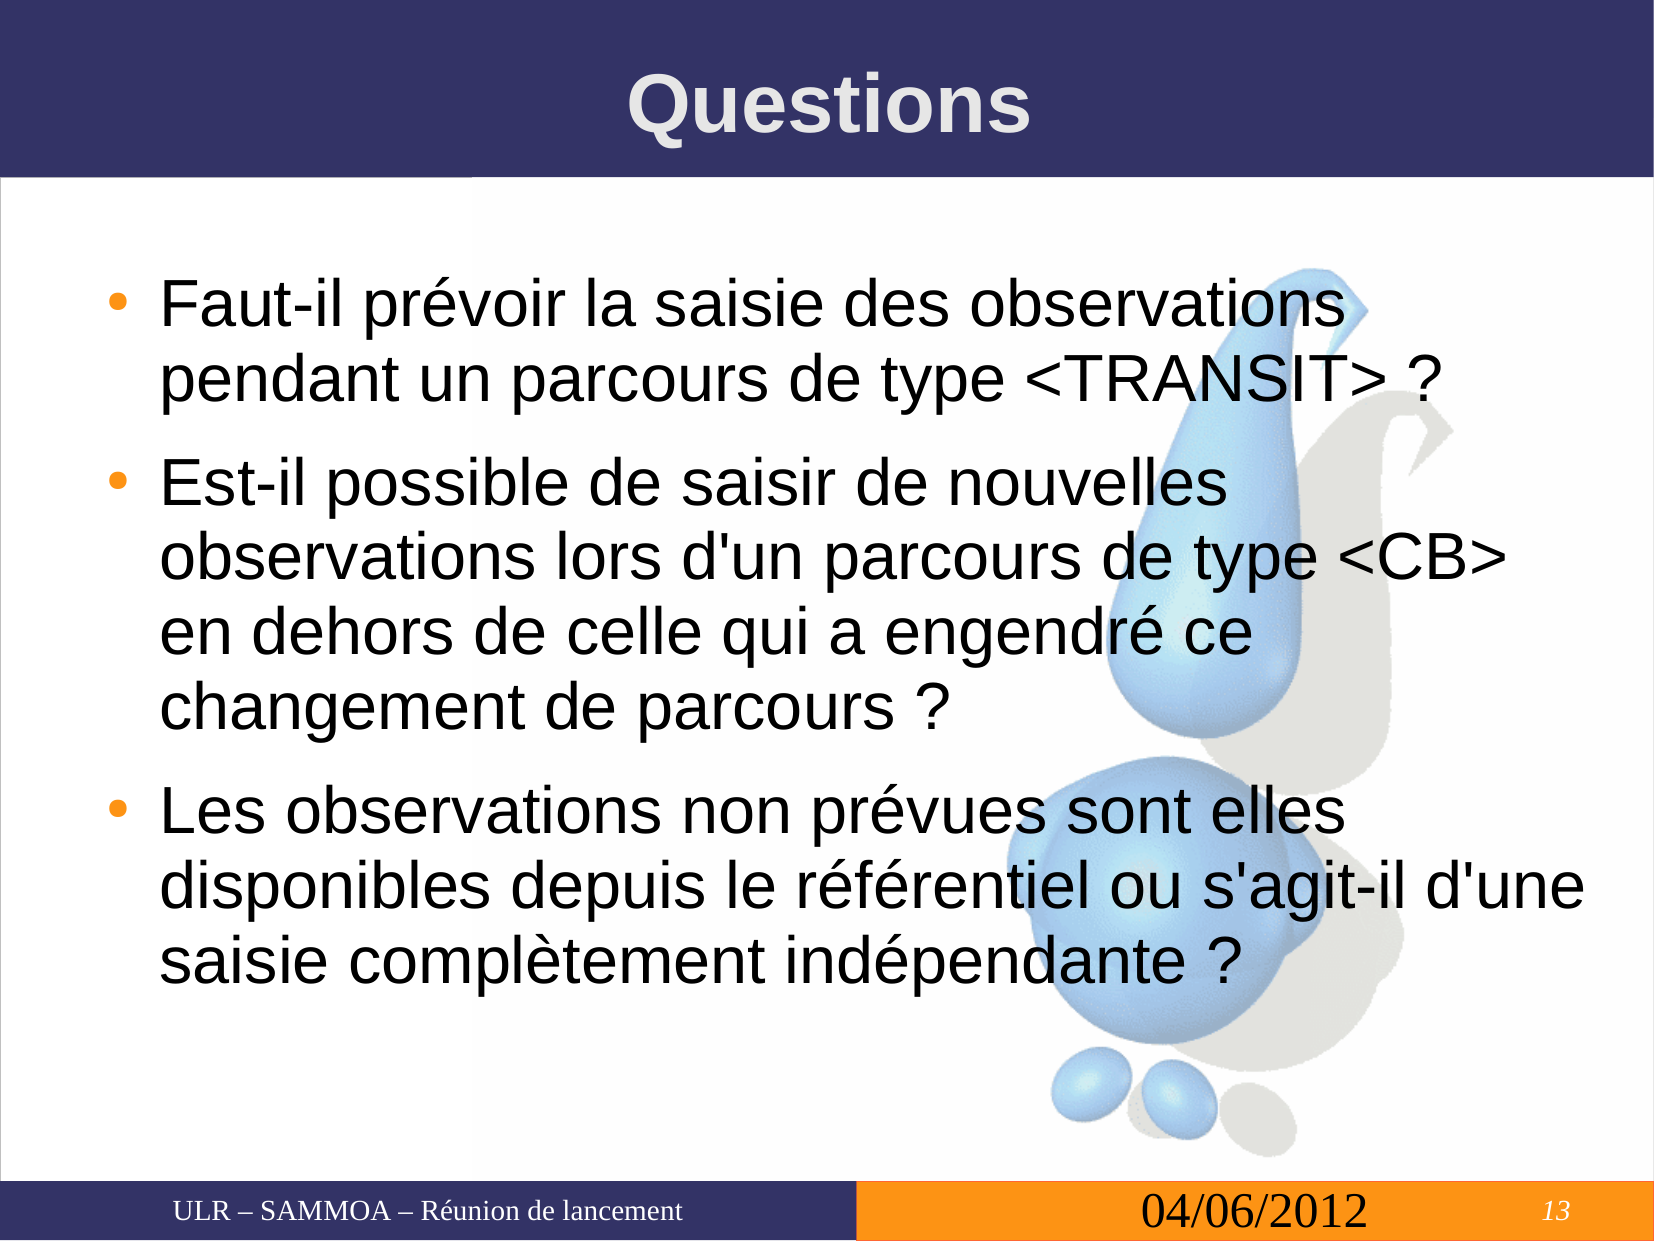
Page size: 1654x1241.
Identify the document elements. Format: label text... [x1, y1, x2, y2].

title Questions [123, 0, 1536, 208]
list Faut-il prévoir la saisie des observations pendant un parcours de type <TRANSIT> ? Est-il possible de saisir de nouvelles observations lors d'un parcours de type <CB> en dehors de celle qui a engendré ce changement de parcours ? Les observations non prévues sont elles disponibles depuis le référentiel ou s'agit-il d'une saisie complètement indépendante ? [88, 265, 1595, 1152]
picture [472, 178, 1654, 1181]
